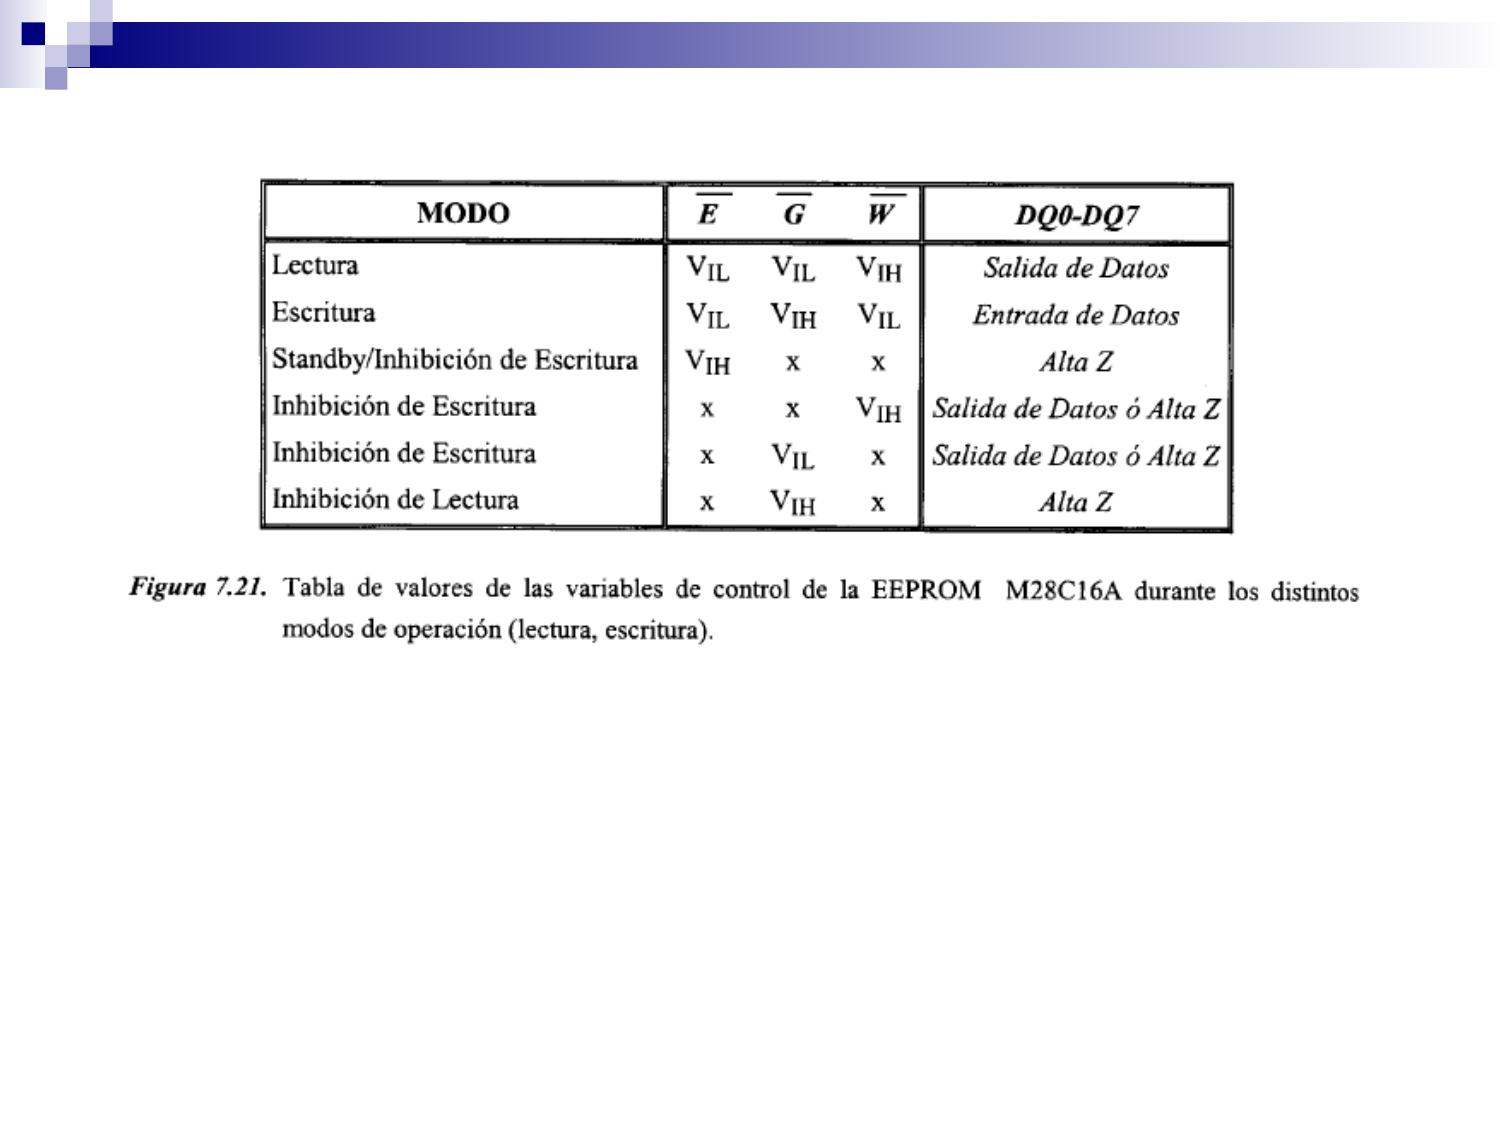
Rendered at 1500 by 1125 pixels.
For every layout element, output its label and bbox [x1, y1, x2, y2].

picture [112, 148, 1400, 682]
